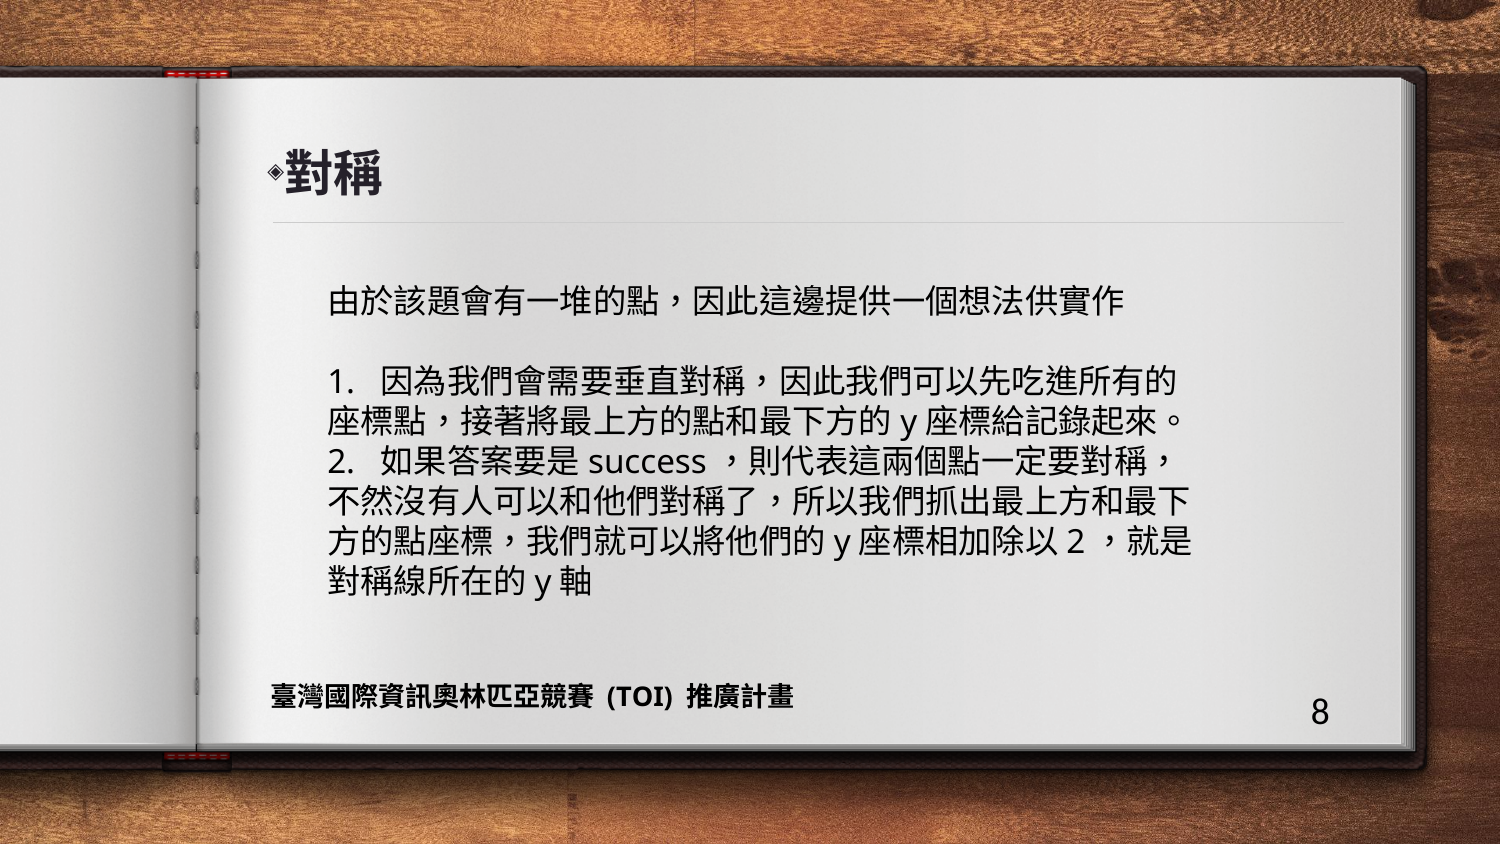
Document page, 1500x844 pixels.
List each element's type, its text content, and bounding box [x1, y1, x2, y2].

text_box 由於該題會有一堆的點，因此這邊提供一個想法供實作 1. 因為我們會需要垂直對稱，因此我們可以先吃進所有的座標點，接著將最上方的點和最下方的y座標給記錄起來。 2. 如果答案要是success，則代表這兩個點一定要對稱，不然沒有人可以和他們對稱了，所以我們抓出最上方和最下方的點座標，我們就可以將他們的y座標相加除以2，就是對稱線所在的y軸 [312, 272, 1216, 612]
text_box [1295, 672, 1386, 737]
list 對稱 [252, 126, 1194, 216]
